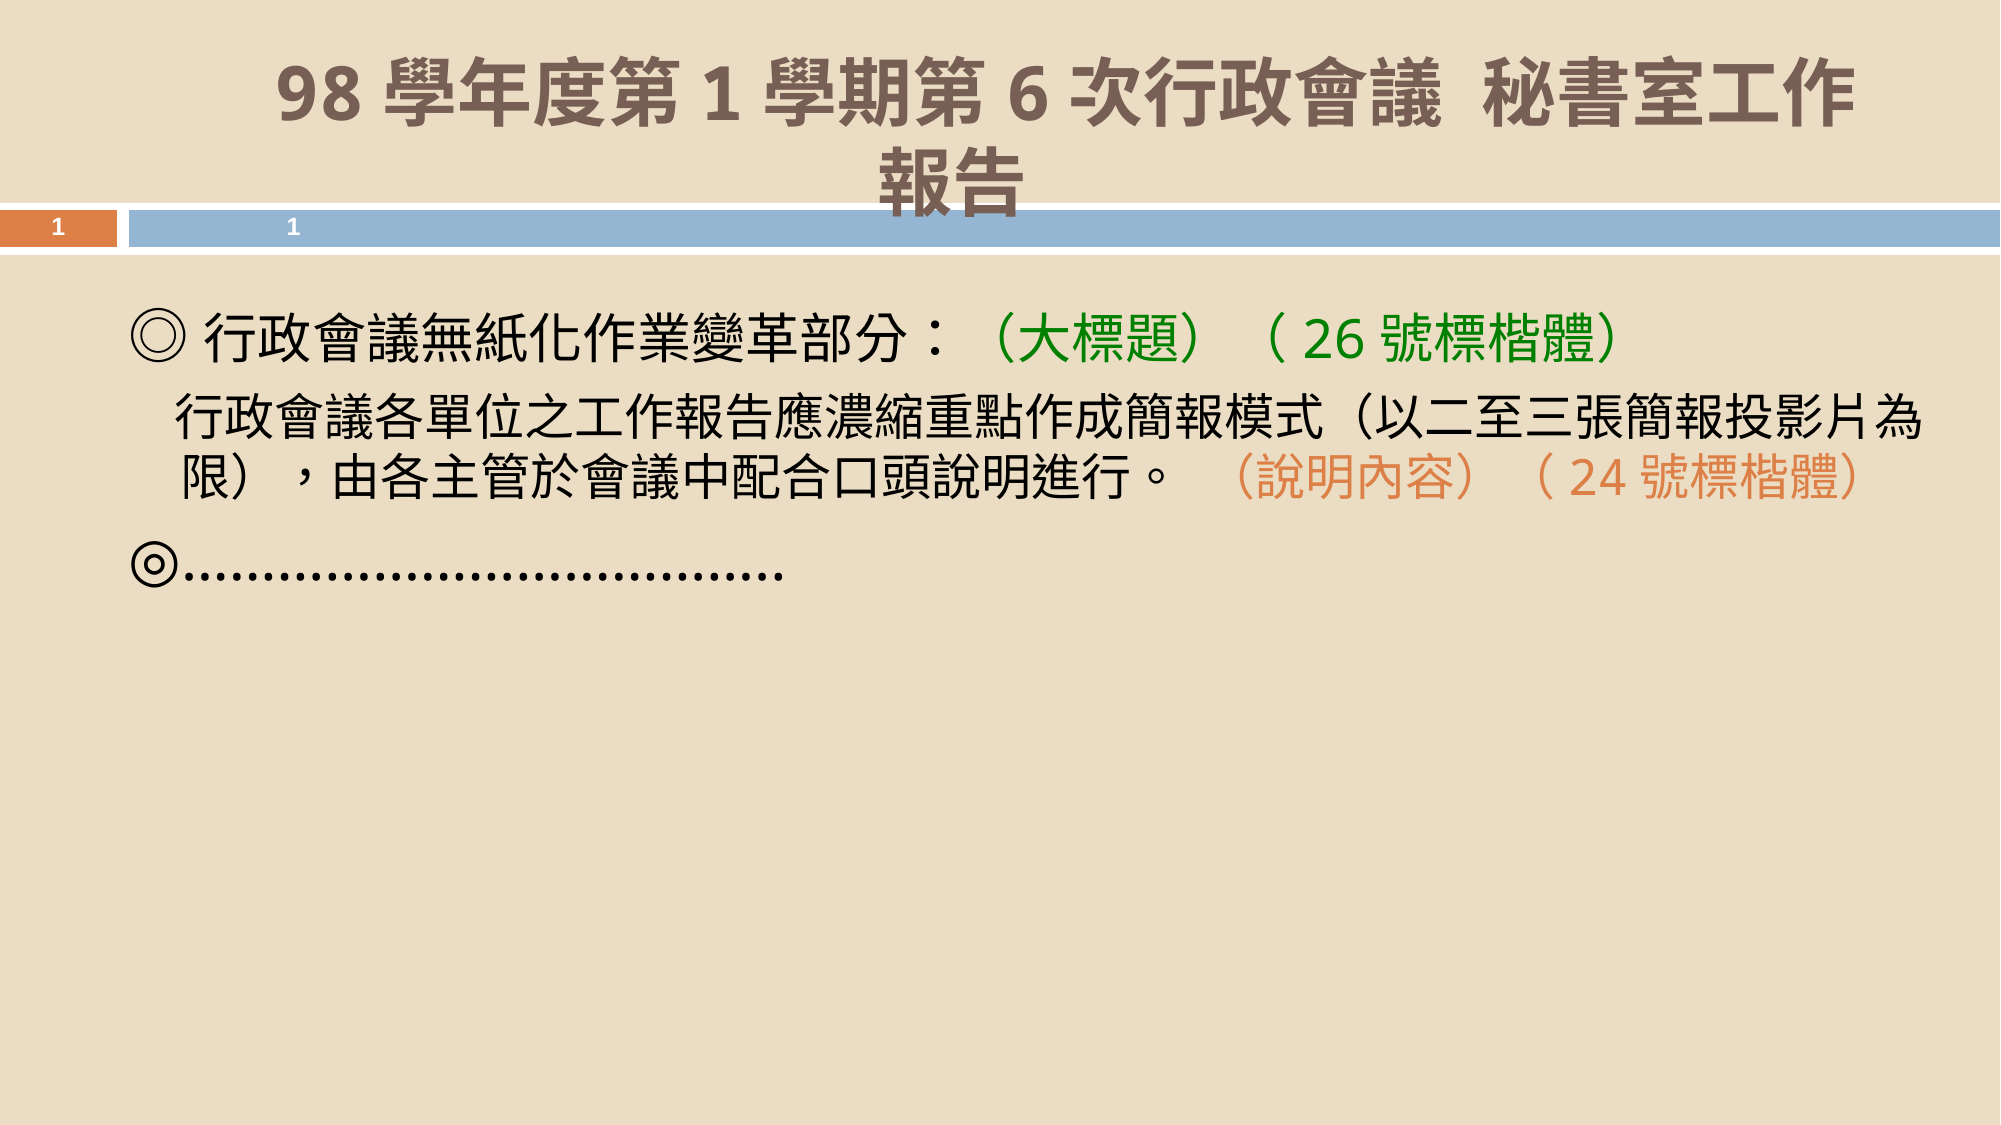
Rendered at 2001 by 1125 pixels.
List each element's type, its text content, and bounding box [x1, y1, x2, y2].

text_box [0, 208, 117, 249]
title 98學年度第1學期第6次行政會議 秘書室工作報告 [31, 37, 1875, 201]
text_box [249, 208, 338, 249]
list ◎行政會議無紙化作業變革部分：（大標題）（26號標楷體） 行政會議各單位之工作報告應濃縮重點作成簡報模式（以二至三張簡報投影片為限），由各主管於會議中配合口頭說明進行。 （說明內容）（24號標楷體） ◎……………………………….. [61, 290, 1952, 1029]
